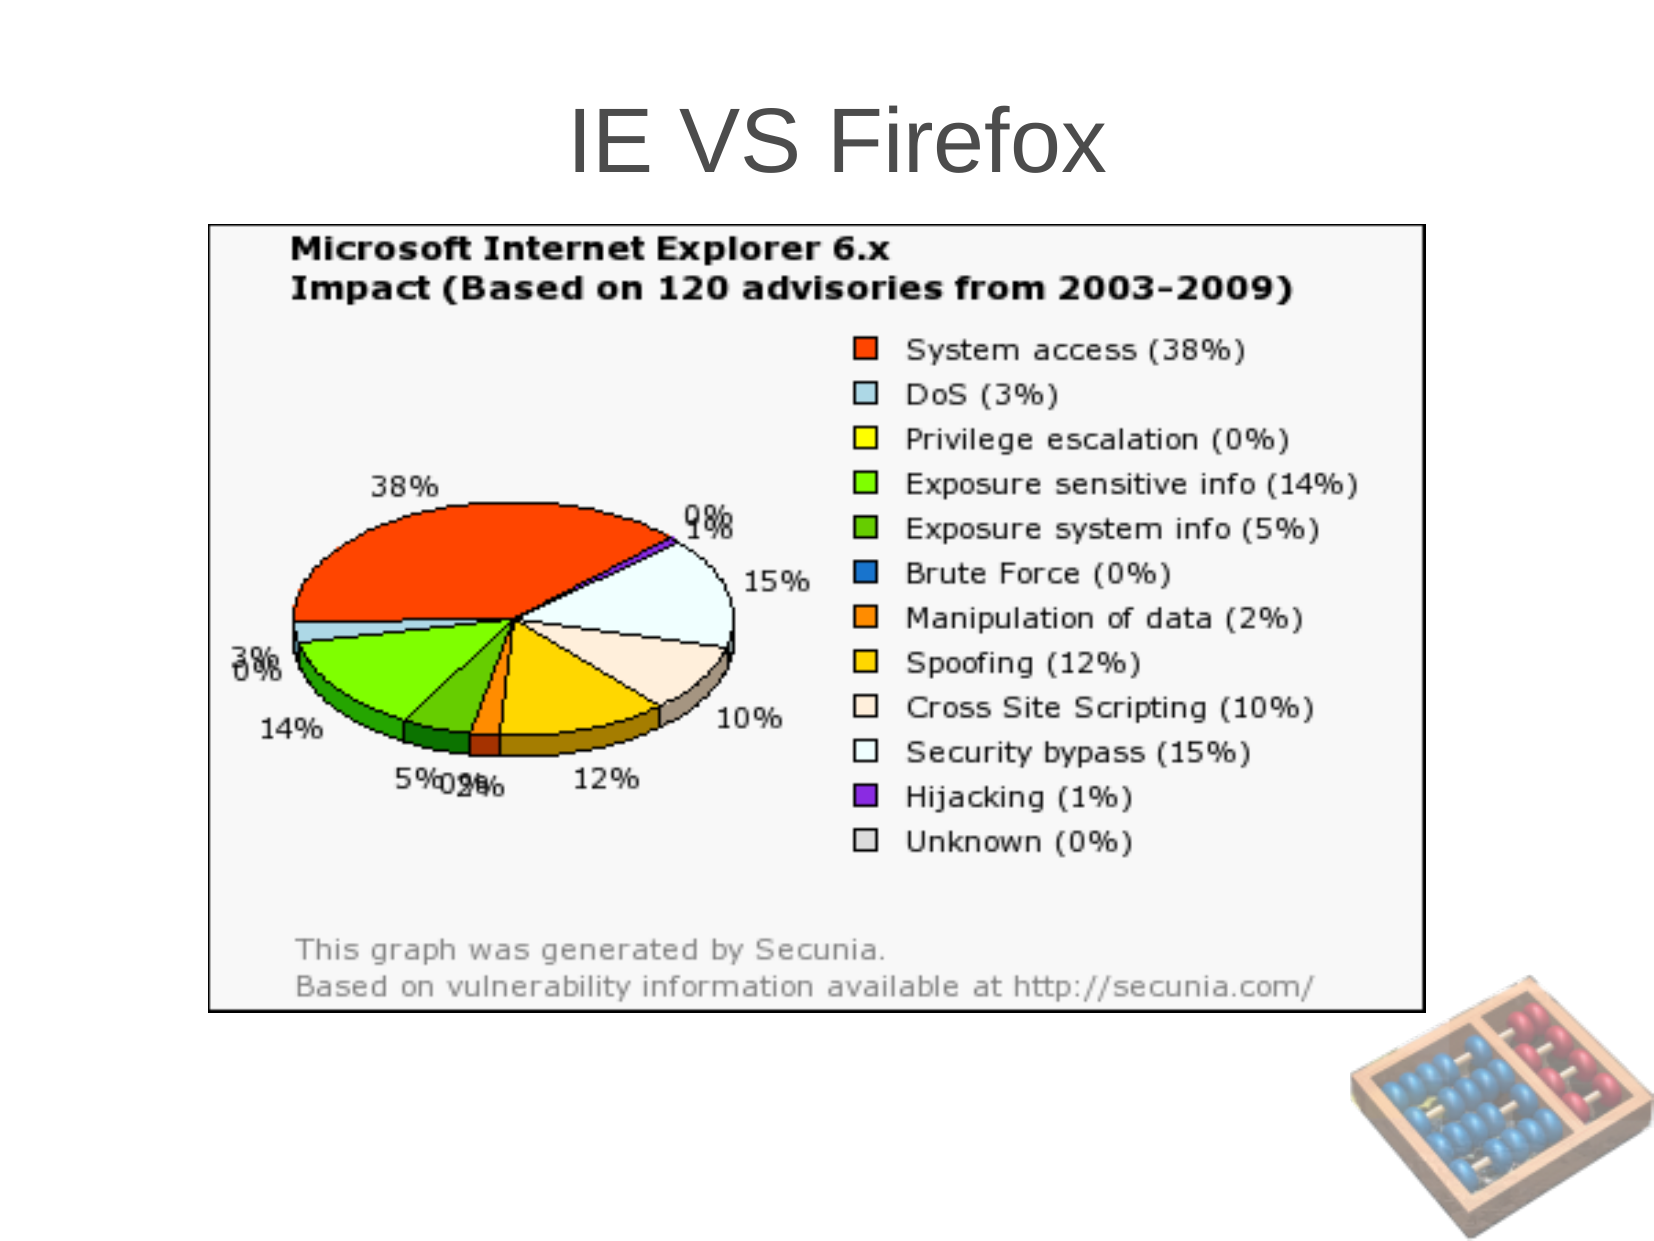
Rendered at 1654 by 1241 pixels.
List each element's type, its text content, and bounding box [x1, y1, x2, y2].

picture [208, 224, 1426, 1013]
title IE VS Firefox [75, 37, 1601, 245]
